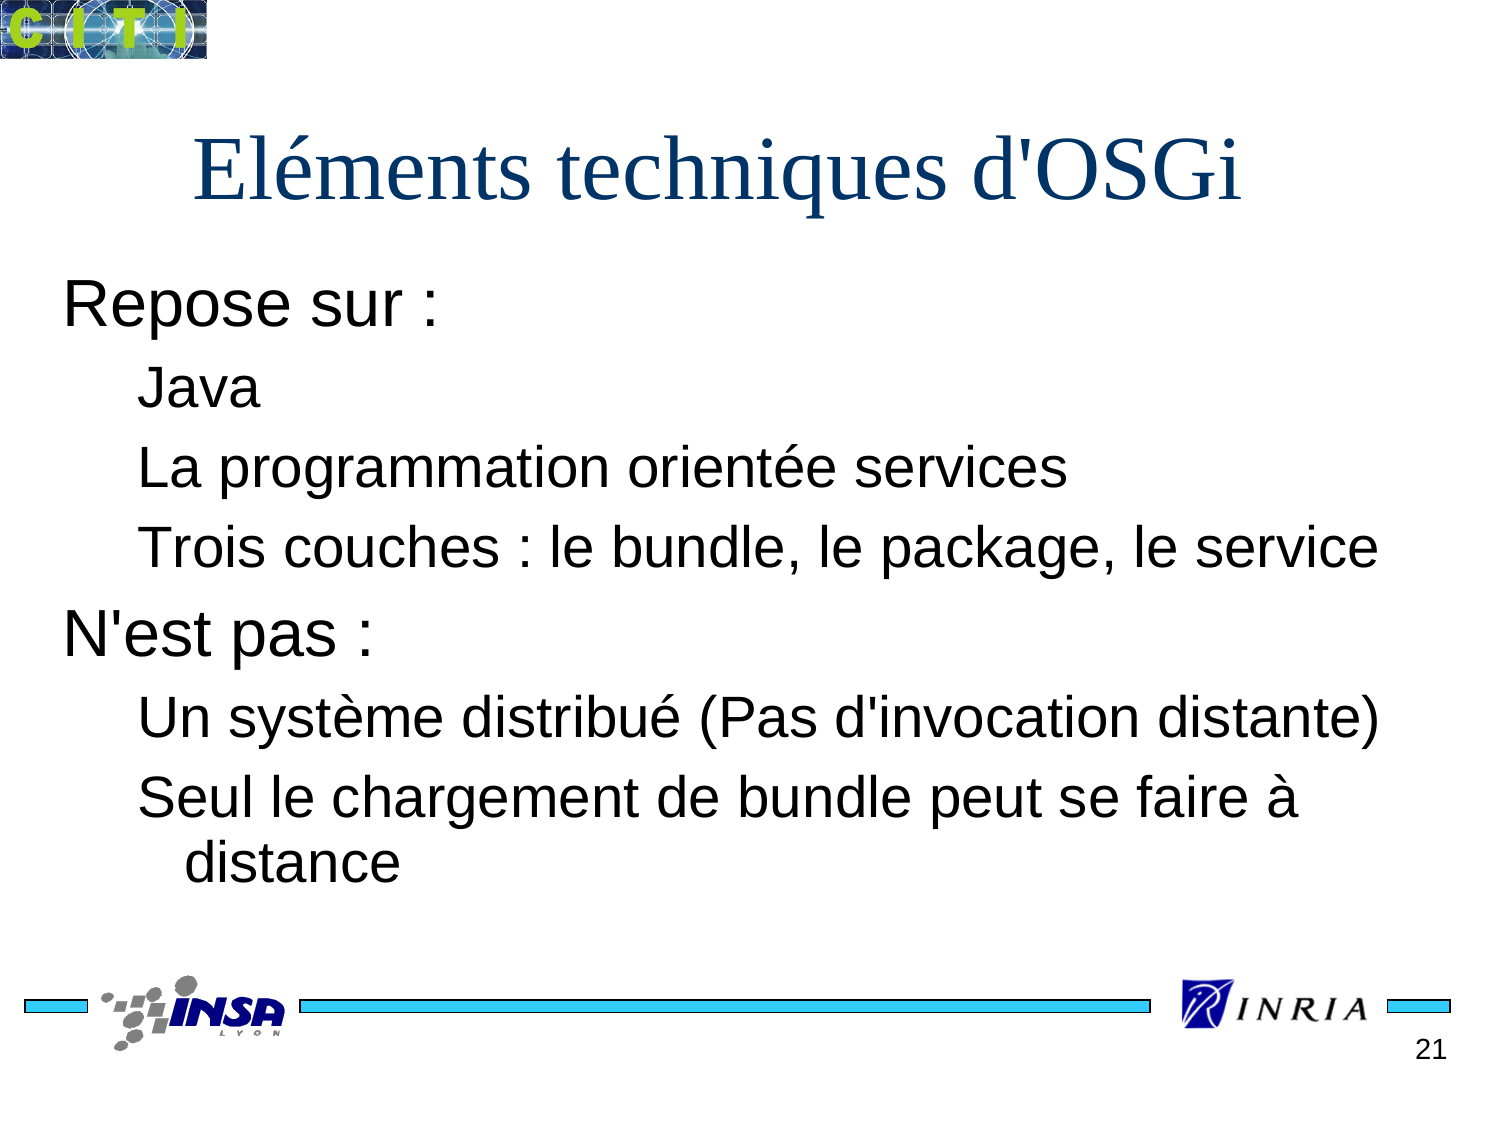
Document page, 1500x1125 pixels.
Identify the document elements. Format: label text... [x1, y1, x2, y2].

title Eléments techniques d'OSGi [192, 74, 1468, 263]
list Repose sur : Java La programmation orientée services Trois couches : le bundle, le package, le service N'est pas : Un système distribué (Pas d'invocation distante) Seul le chargement de bundle peut se faire à distance [62, 265, 1468, 942]
picture [0, 0, 207, 59]
picture [1175, 977, 1375, 1032]
